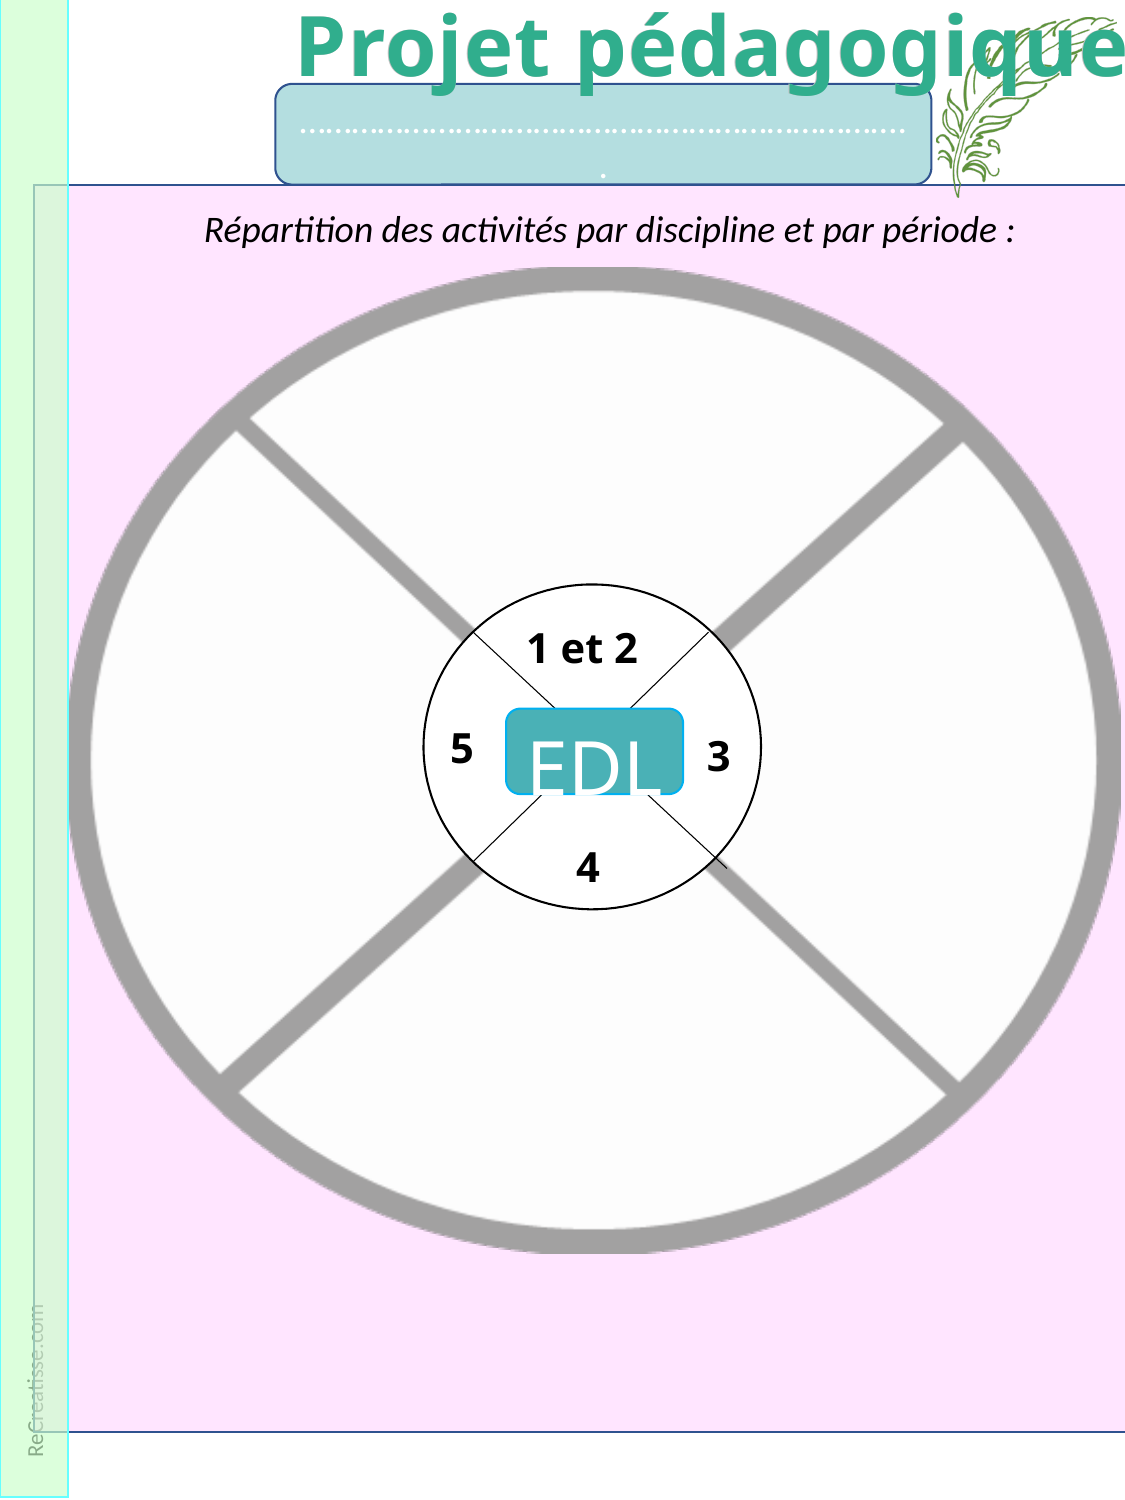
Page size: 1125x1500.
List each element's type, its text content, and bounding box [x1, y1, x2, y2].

text_box Projet pédagogique [280, 0, 1125, 201]
text_box 4 [561, 833, 615, 899]
text_box 3 [692, 722, 746, 787]
text_box EDL [506, 708, 684, 795]
text_box EDL [582, 747, 611, 789]
text_box 1 et 2 [511, 614, 654, 679]
picture [68, 267, 1121, 1254]
text_box Répartition des activités par discipline et par période : [189, 198, 1032, 258]
text_box 5 [435, 714, 489, 779]
text_box [0, 0, 1125, 1497]
